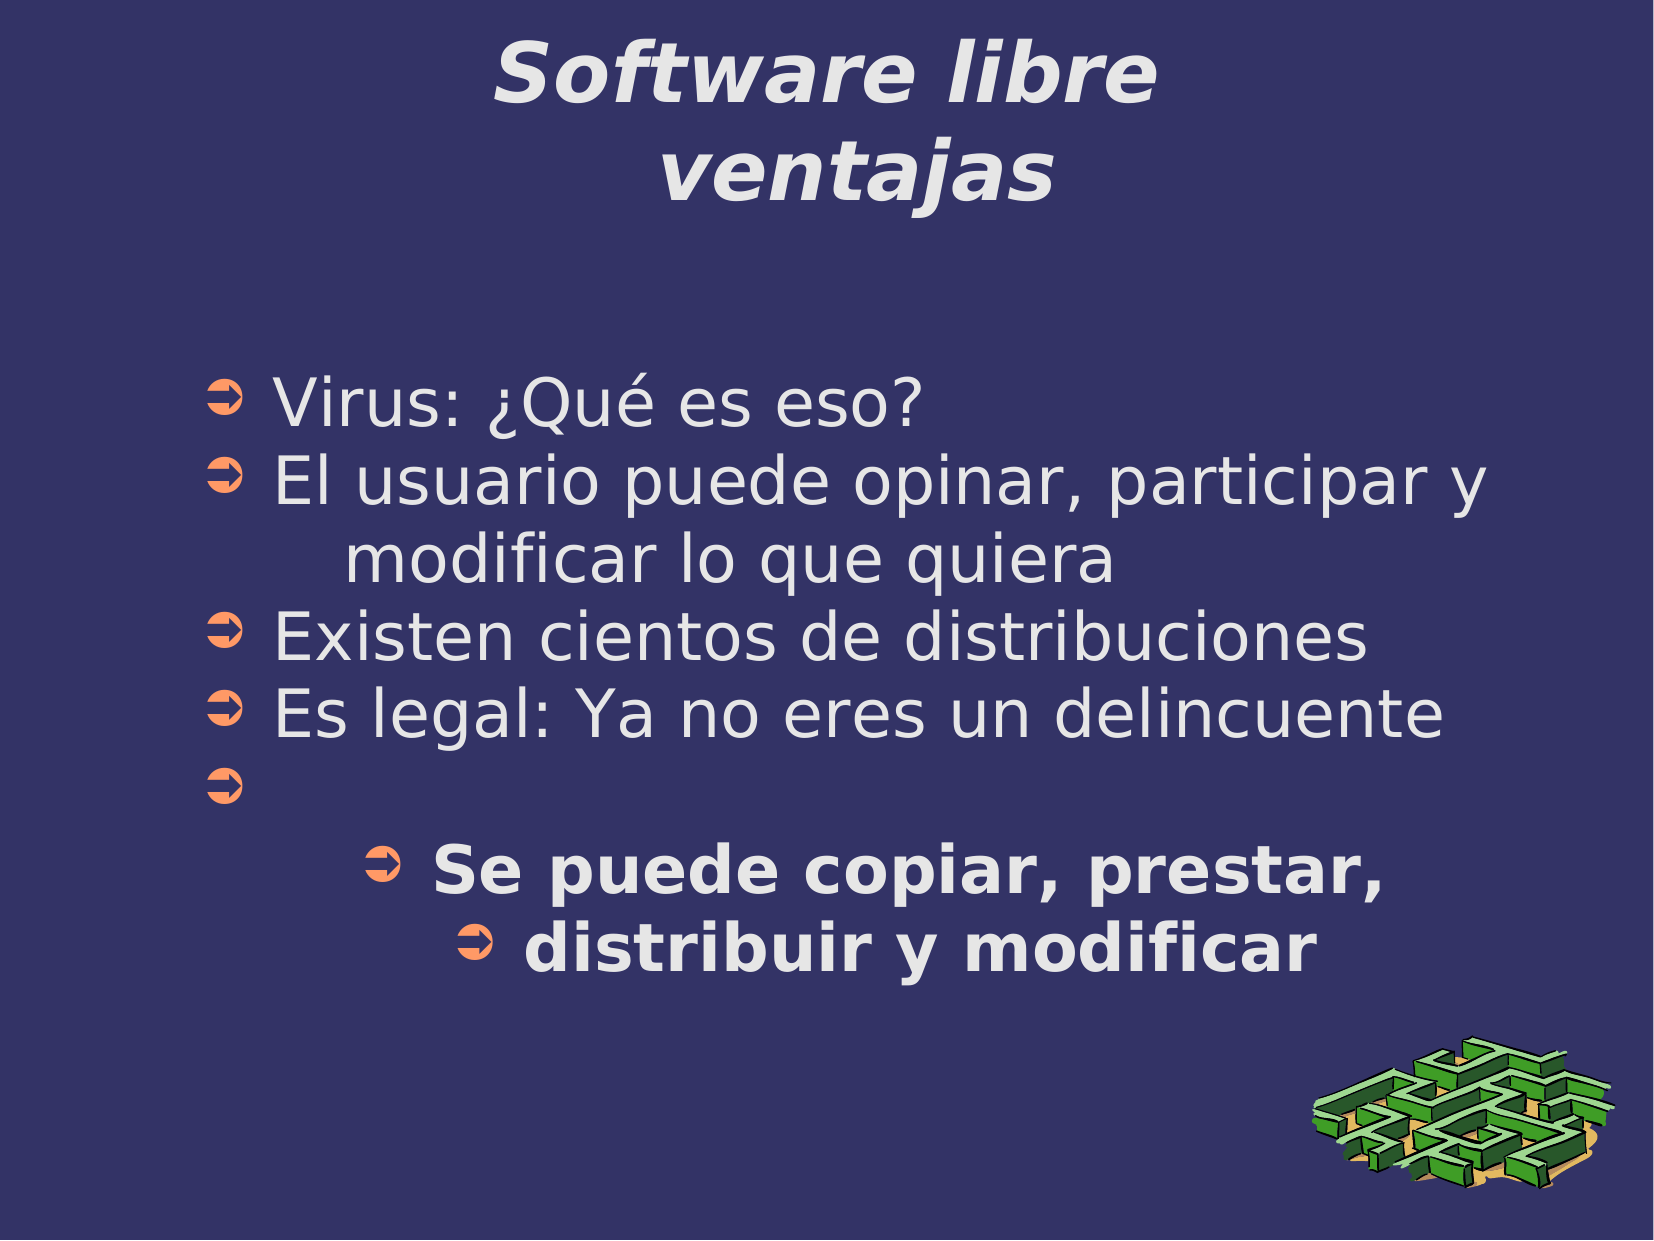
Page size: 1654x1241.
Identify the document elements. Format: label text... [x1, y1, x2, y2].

title Software libre ventajas [121, 25, 1534, 220]
list Virus: ¿Qué es eso? El usuario puede opinar, participar y modificar lo que quiera Existen cientos de distribuciones Es legal: Ya no eres un delincuente Se puede copiar, prestar, distribuir y modificar [178, 364, 1570, 1147]
